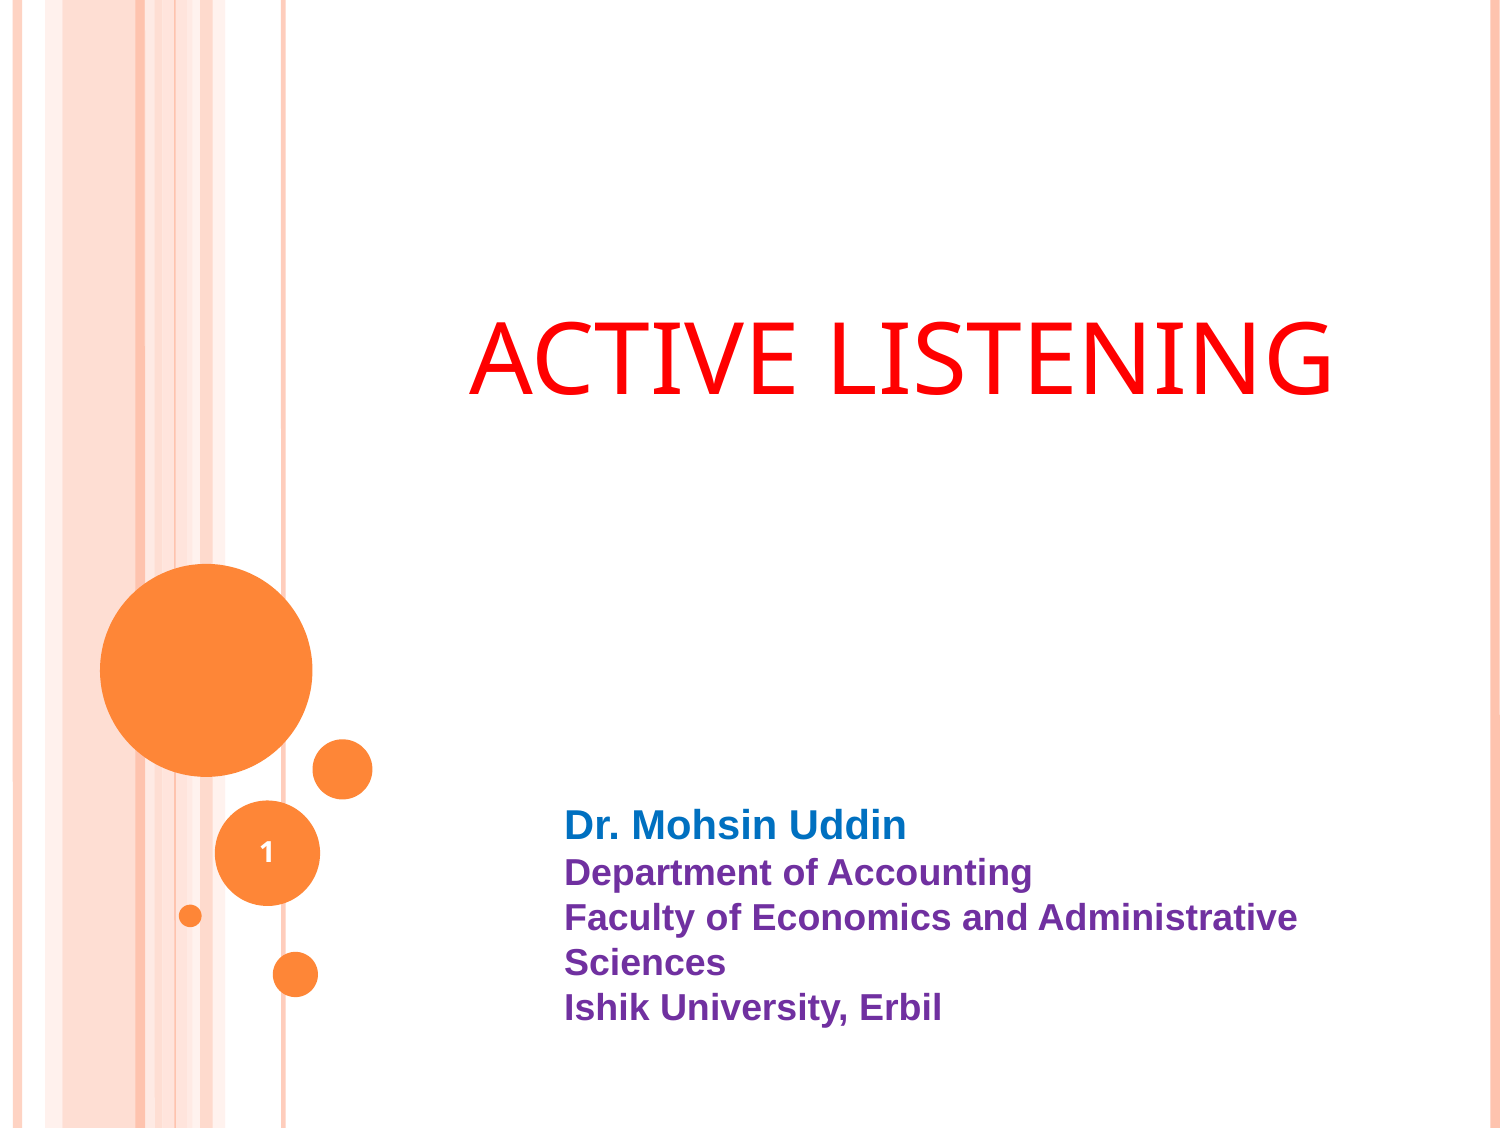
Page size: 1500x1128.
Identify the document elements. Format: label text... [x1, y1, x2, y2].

text_box Dr. Mohsin Uddin Department of Accounting Faculty of Economics and Administrative Sciences Ishik University, Erbil [549, 790, 1376, 1035]
title Active listening [397, 286, 1410, 510]
text_box [217, 810, 318, 896]
